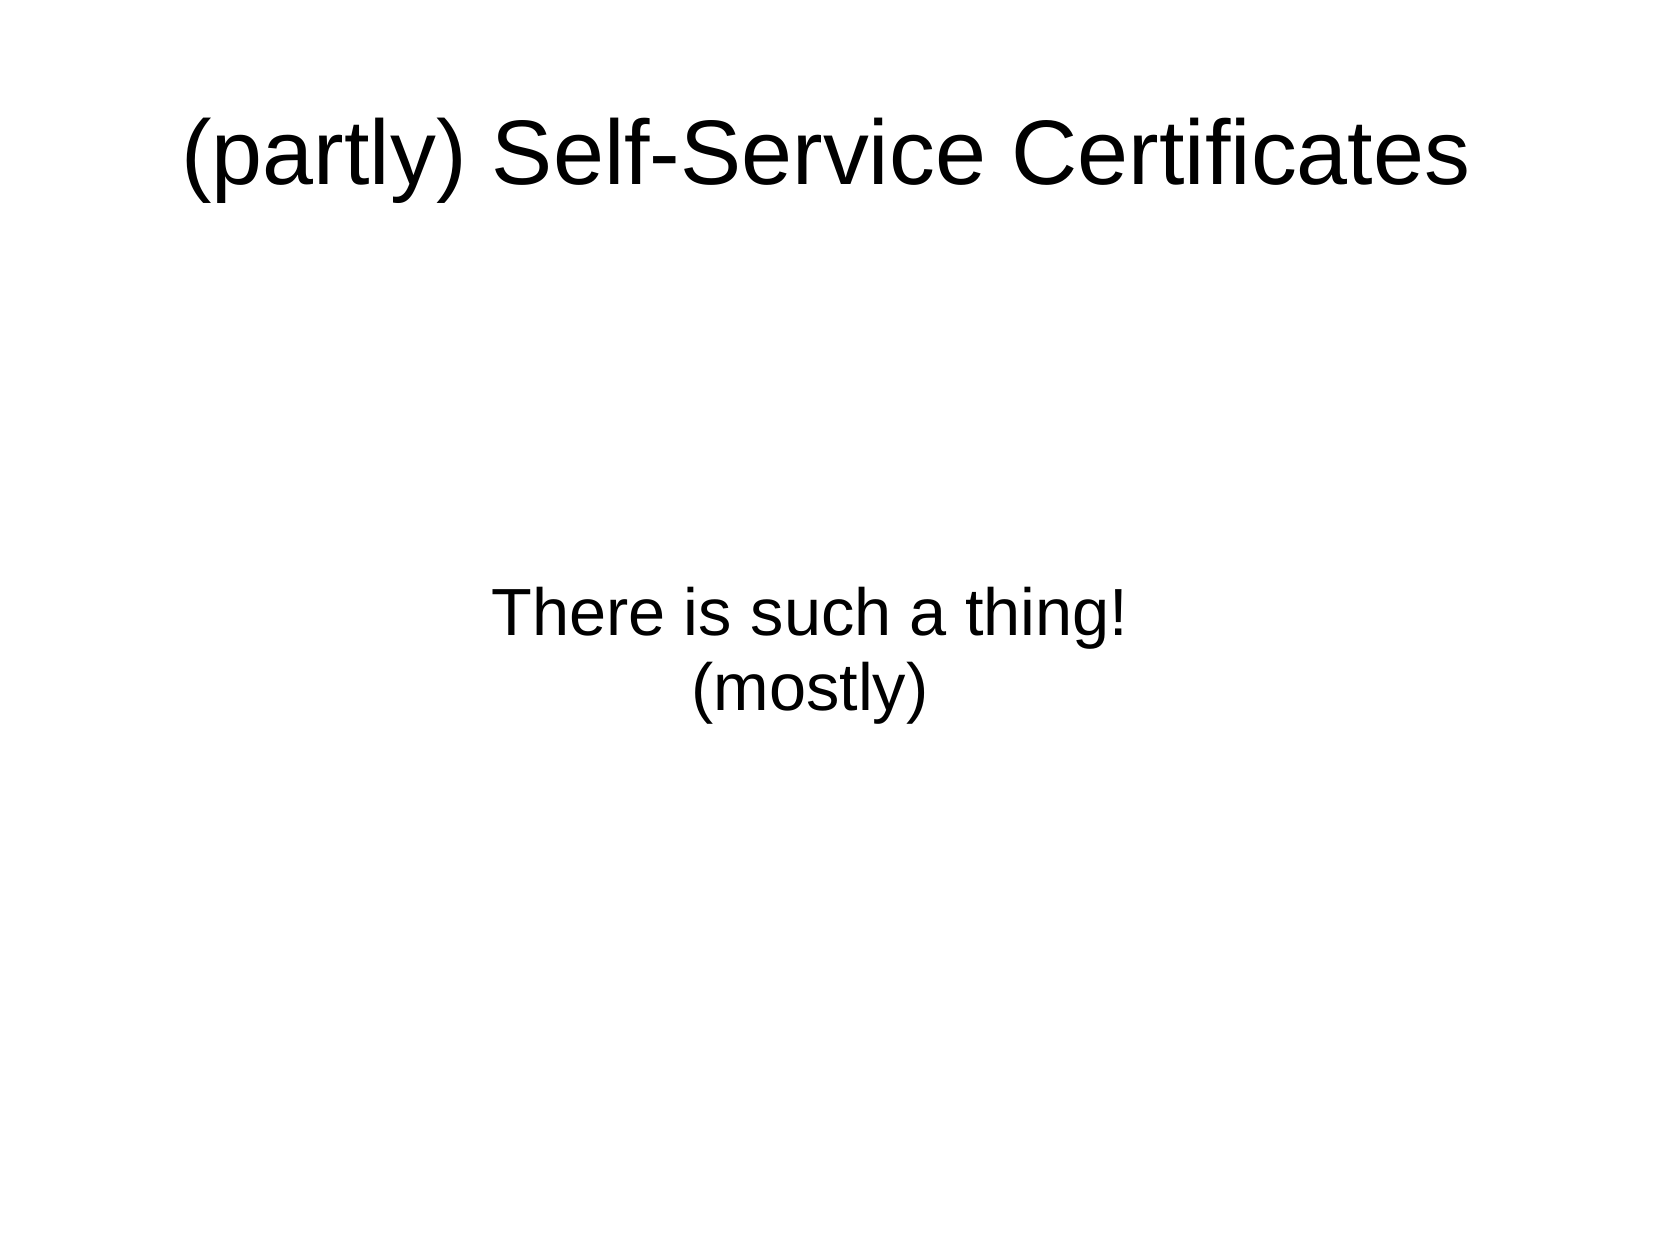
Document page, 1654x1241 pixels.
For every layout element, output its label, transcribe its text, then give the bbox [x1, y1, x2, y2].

title (partly) Self-Service Certificates [82, 49, 1571, 257]
subtitle There is such a thing! (mostly) [82, 290, 1538, 1010]
